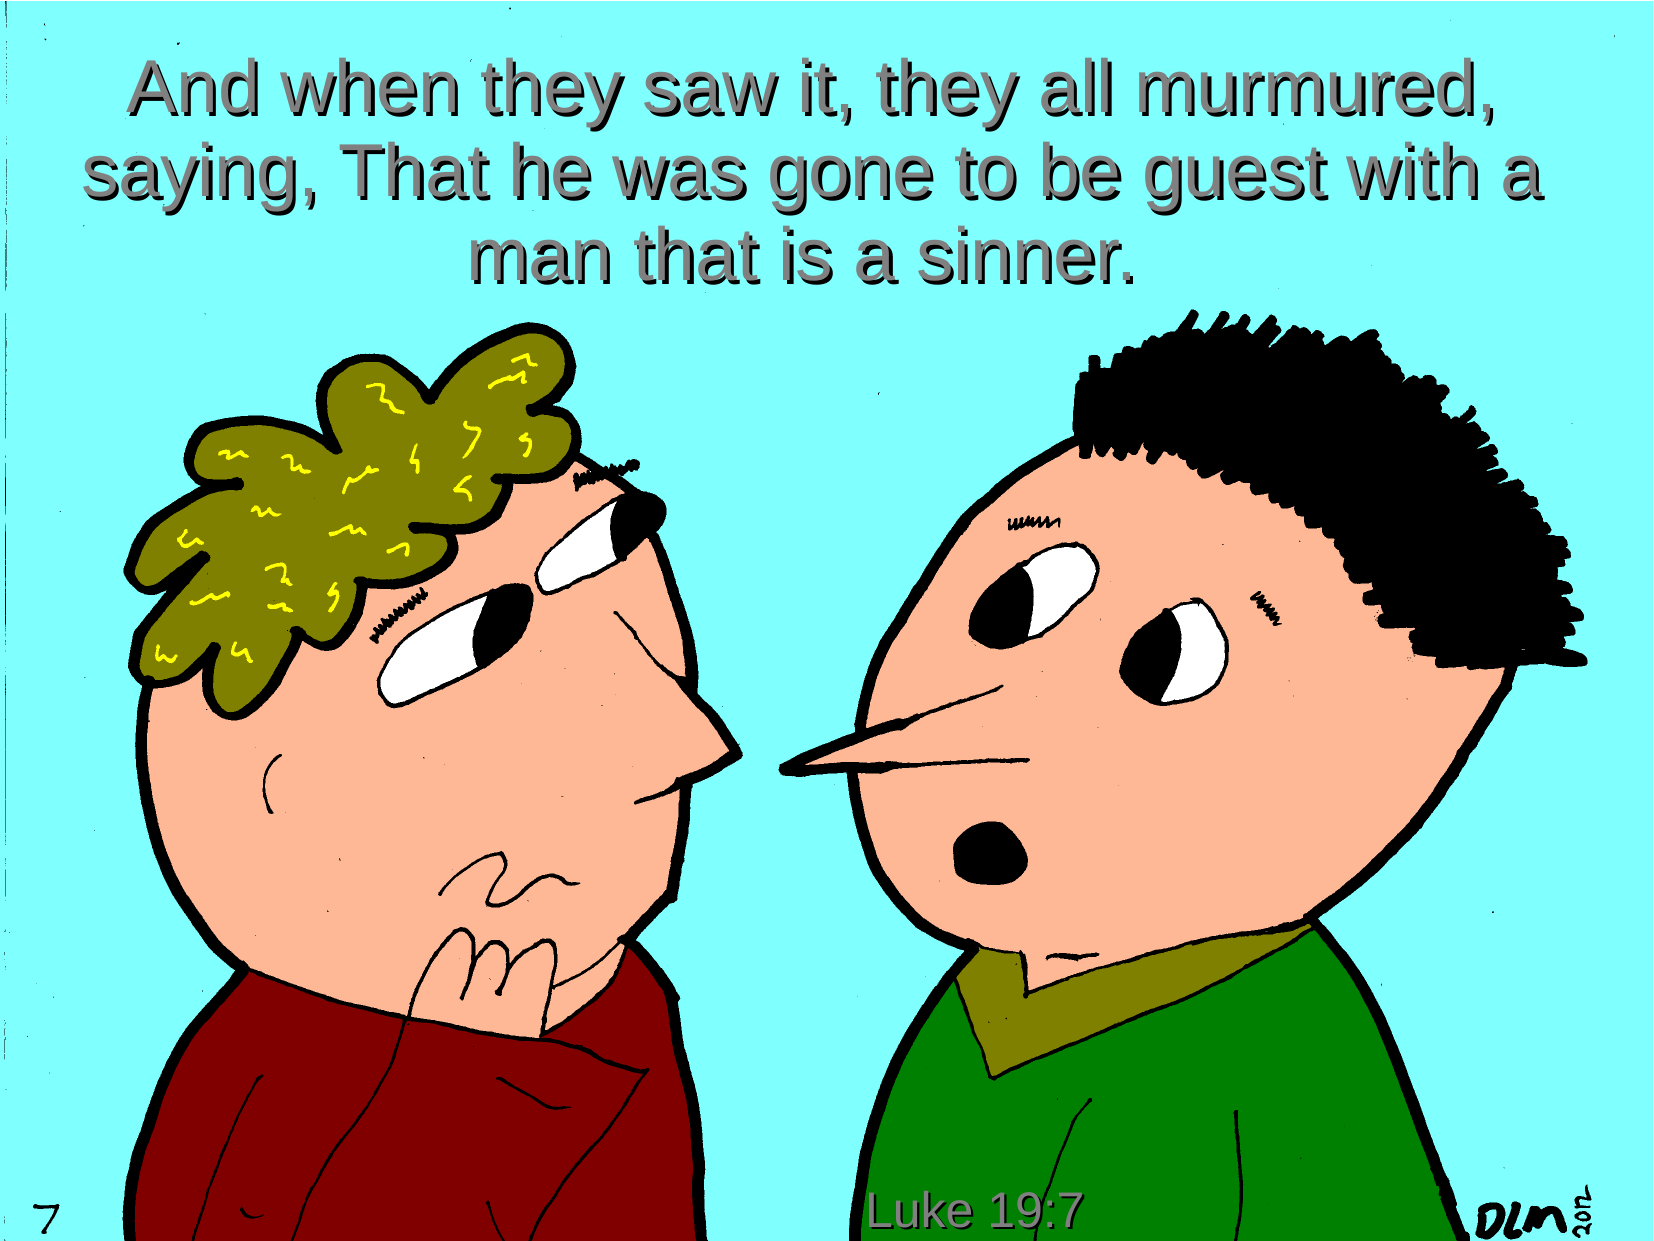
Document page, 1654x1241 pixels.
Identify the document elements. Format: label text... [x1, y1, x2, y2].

text_box Luke 19:7 [300, 1174, 1651, 1241]
picture [0, 1, 1654, 1241]
text_box And when they saw it, they all murmured, saying, That he was gone to be guest with a man that is a sinner. [12, 37, 1613, 305]
